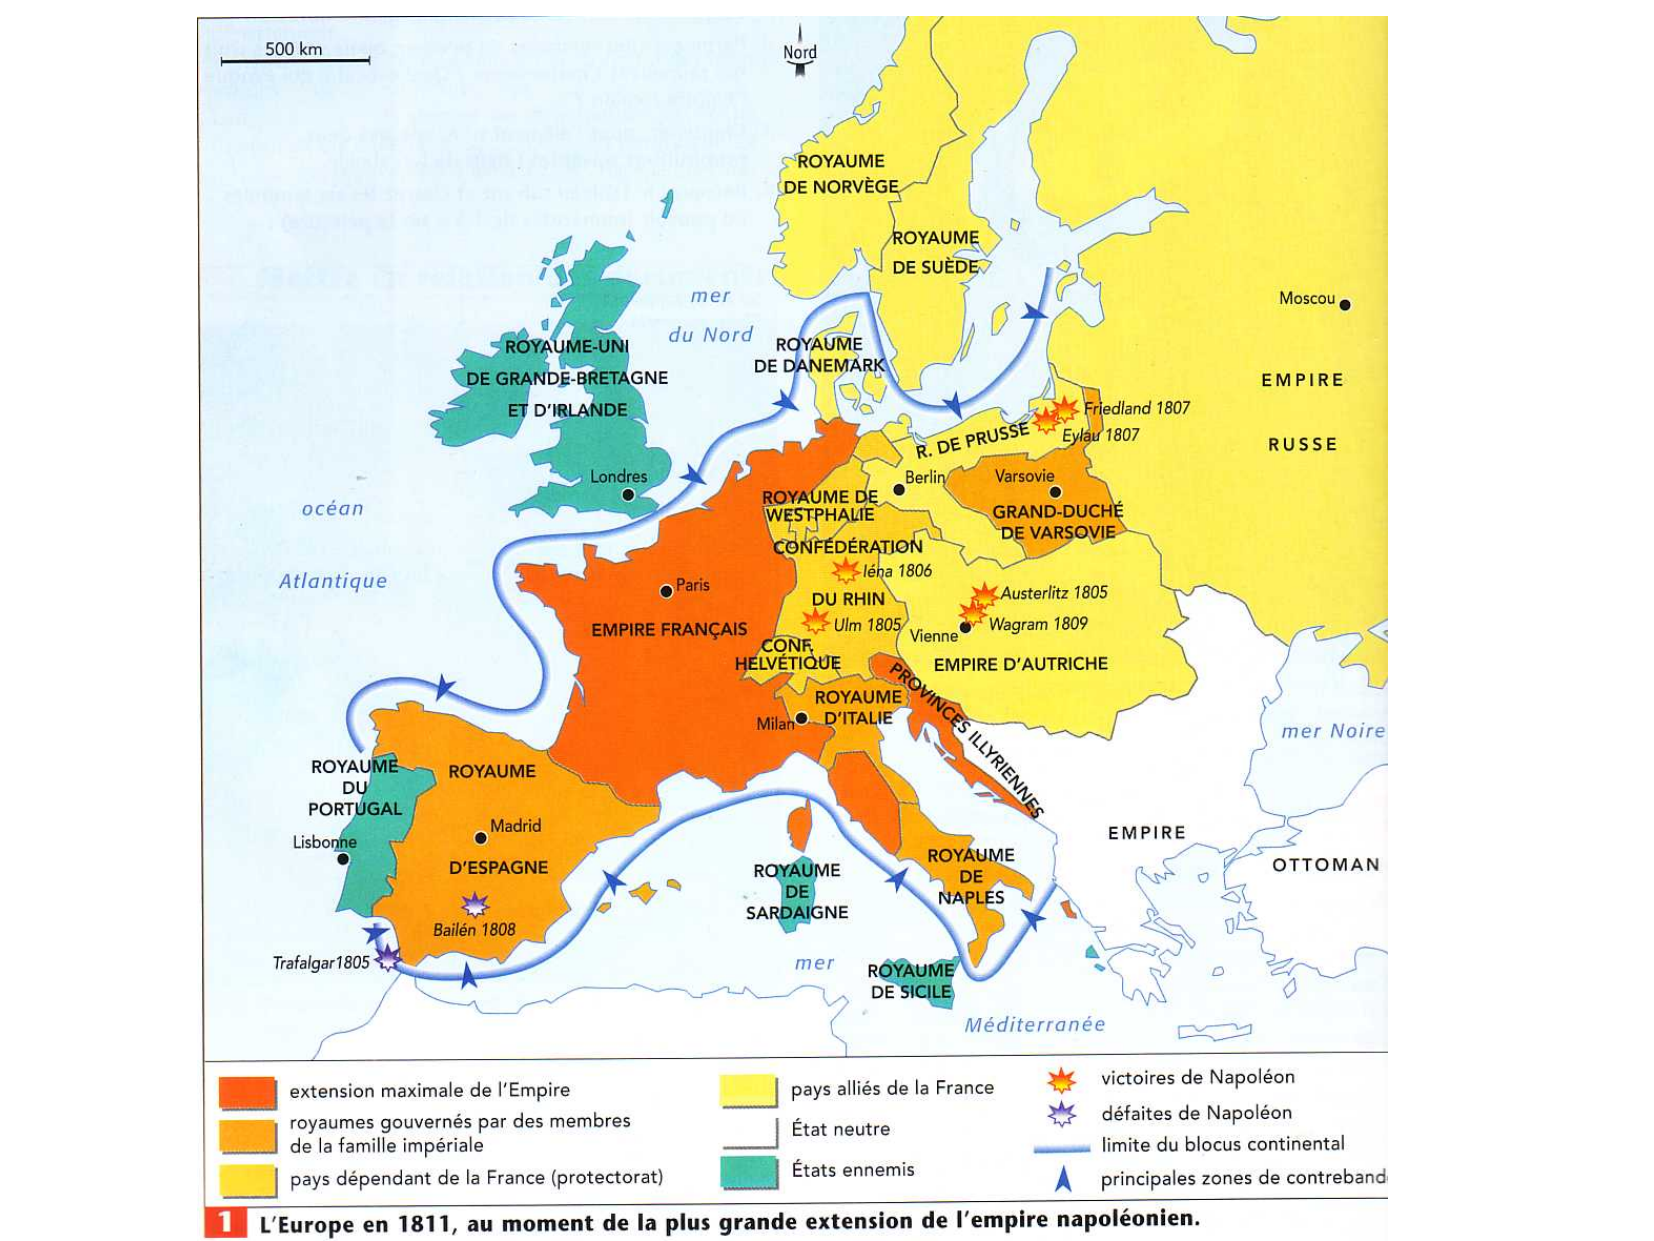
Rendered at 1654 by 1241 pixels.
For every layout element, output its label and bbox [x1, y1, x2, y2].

picture [197, 16, 1388, 1241]
